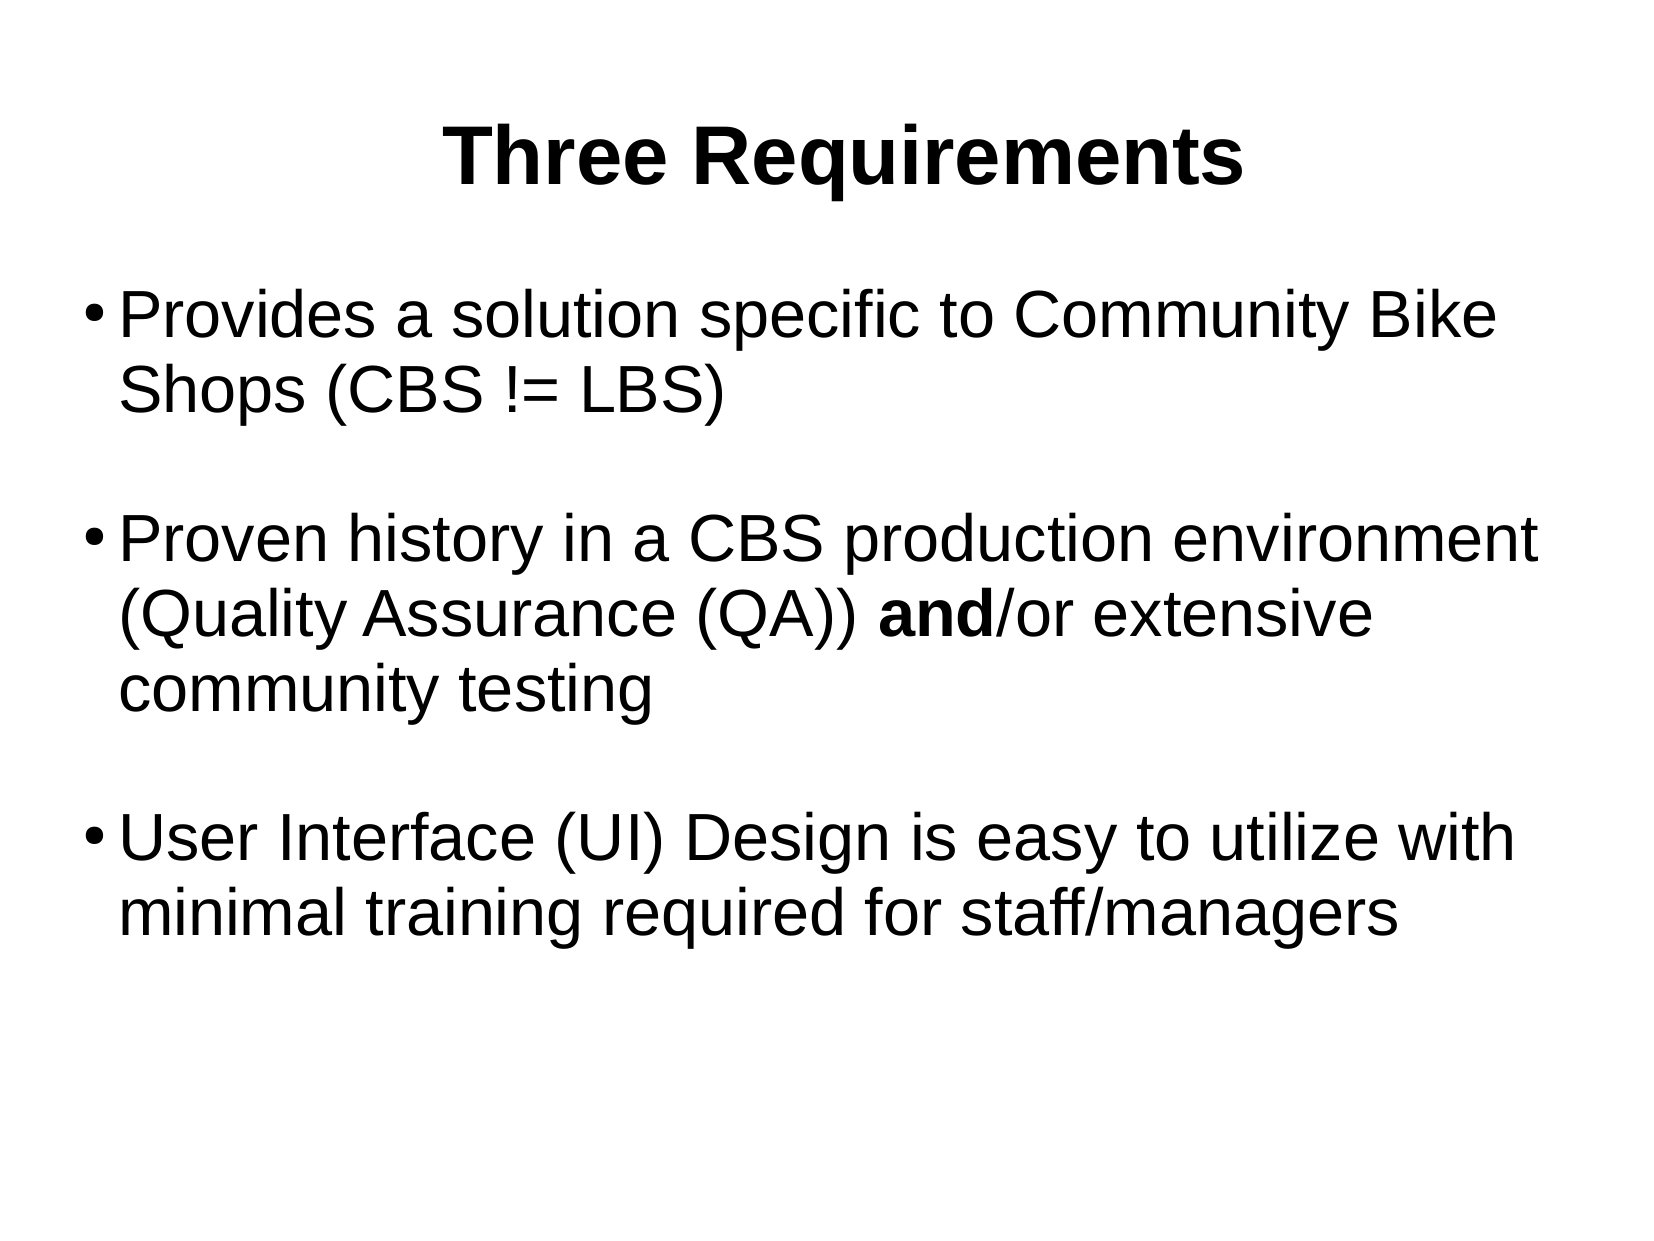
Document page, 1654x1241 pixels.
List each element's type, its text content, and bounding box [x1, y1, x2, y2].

subtitle Three Requirements Provides a solution specific to Community Bike Shops (CBS != LBS) Proven history in a CBS production environment (Quality Assurance (QA)) and/or extensive community testing User Interface (UI) Design is easy to utilize with minimal training required for staff/managers [82, 49, 1571, 1010]
